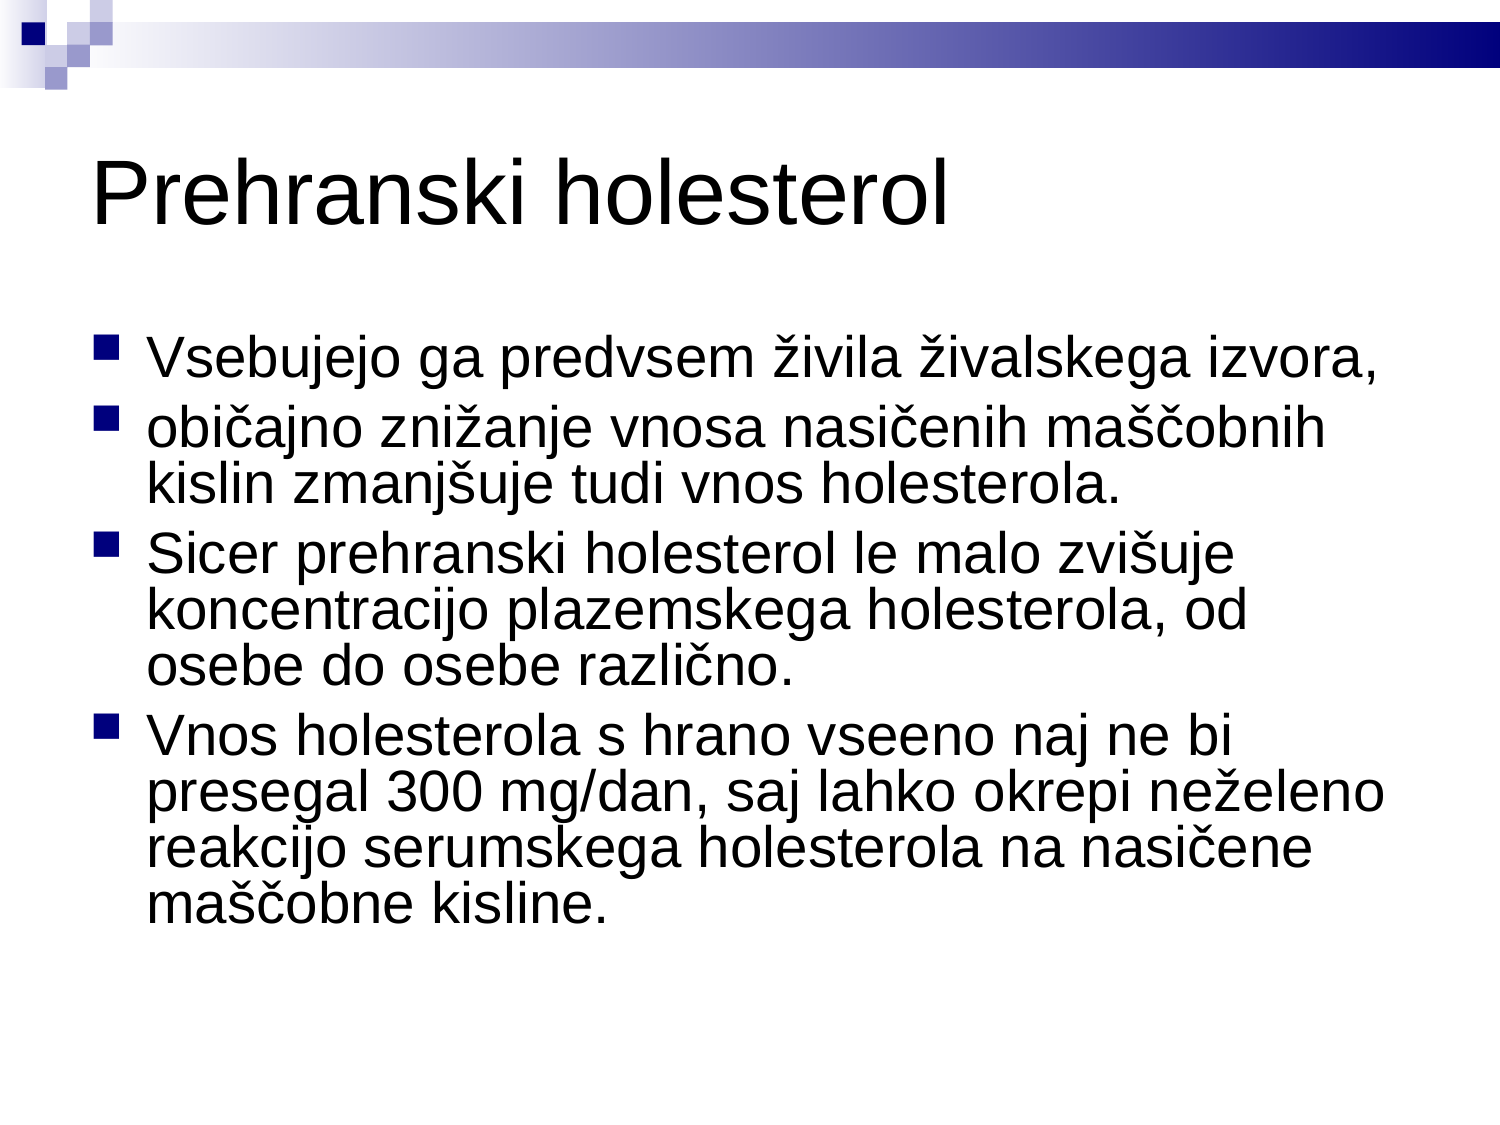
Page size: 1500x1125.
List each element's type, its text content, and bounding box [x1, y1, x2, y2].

list Vsebujejo ga predvsem živila živalskega izvora, običajno znižanje vnosa nasičenih maščobnih kislin zmanjšuje tudi vnos holesterola. Sicer prehranski holesterol le malo zvišuje koncentracijo plazemskega holesterola, od osebe do osebe različno. Vnos holesterola s hrano vseeno naj ne bi presegal 300 mg/dan, saj lahko okrepi neželeno reakcijo serumskega holesterola na nasičene maščobne kisline. [75, 324, 1426, 963]
title Prehranski holesterol [75, 75, 1426, 301]
